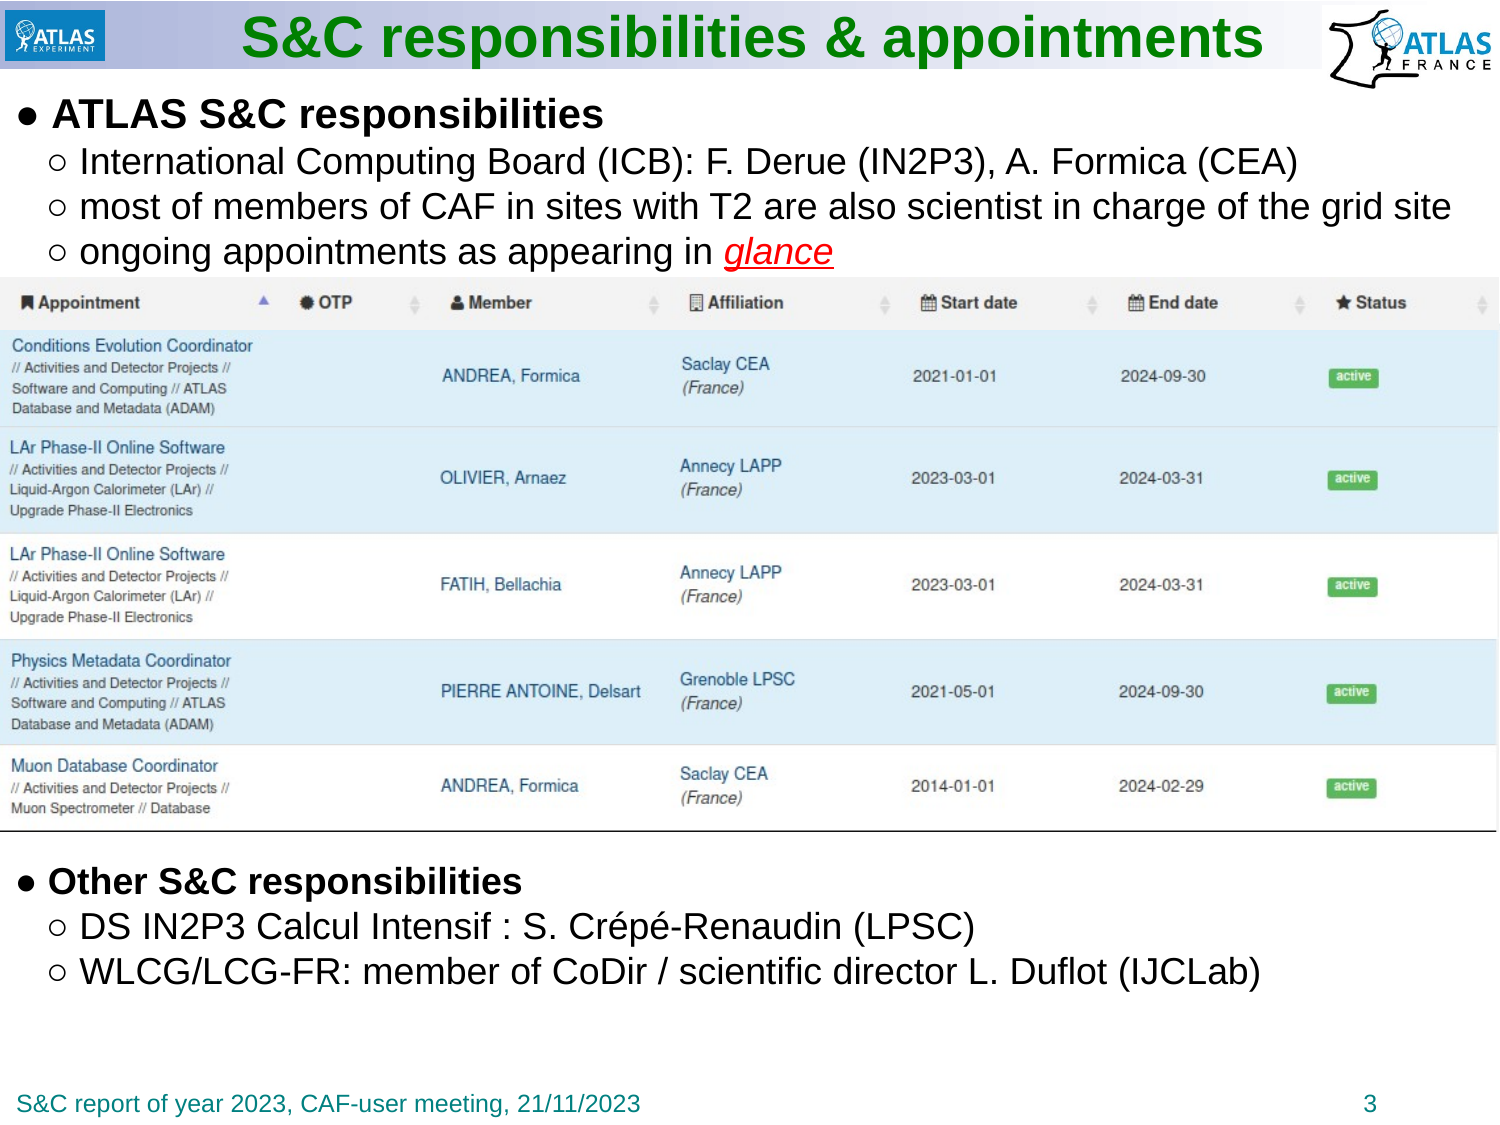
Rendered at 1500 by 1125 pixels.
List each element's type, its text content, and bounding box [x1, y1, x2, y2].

text_box ● ATLAS S&C responsibilities ○ International Computing Board (ICB): F. Derue (IN2P3), A. Formica (CEA) ○ most of members of CAF in sites with T2 are also scientist in charge of the grid site ○ ongoing appointments as appearing in glance ● Other S&C responsibilities ○ DS IN2P3 Calcul Intensif : S. Crépé-Renaudin (LPSC) ○ WLCG/LCG-FR: member of CoDir / scientific director L. Duflot (IJCLab) [0, 79, 1474, 259]
picture [0, 277, 1500, 832]
picture [5, 10, 17, 61]
text_box S&C responsibilities & appointments [17, 0, 1500, 102]
